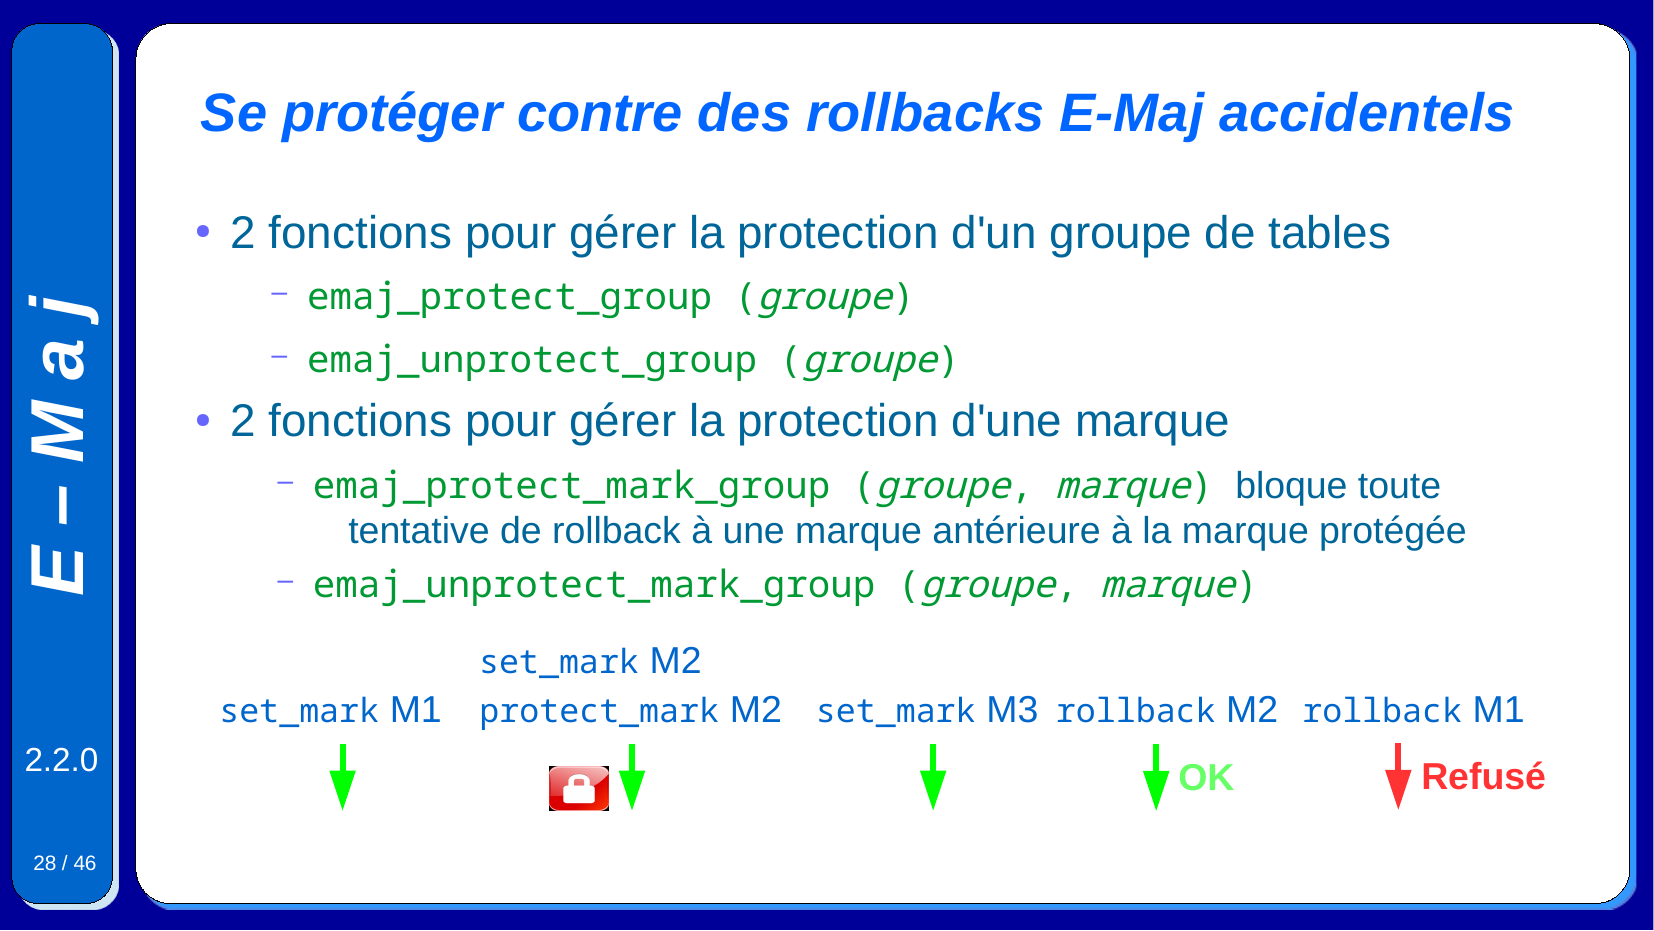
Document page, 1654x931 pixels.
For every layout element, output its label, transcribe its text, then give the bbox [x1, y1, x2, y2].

title Se protéger contre des rollbacks E-Maj accidentels [200, 34, 1575, 191]
text_box Refusé [1396, 748, 1571, 806]
text_box OK [1163, 749, 1250, 806]
picture [549, 766, 609, 811]
text_box set_mark M1 [204, 680, 461, 739]
list 2 fonctions pour gérer la protection d'un groupe de tables emaj_protect_group (groupe) emaj_unprotect_group (groupe) 2 fonctions pour gérer la protection d'une marque emaj_protect_mark_group (groupe, marque) bloque toute tentative de rollback à une marque antérieure à la marque protégée emaj_unprotect_mark_group (groupe, marque) [177, 206, 1587, 591]
text_box set_mark M3 [801, 680, 1058, 739]
text_box rollback M2 [1058, 680, 1287, 739]
text_box rollback M1 [1287, 680, 1540, 739]
text_box set_mark M2 [464, 630, 721, 680]
text_box protect_mark M2 [464, 680, 797, 739]
